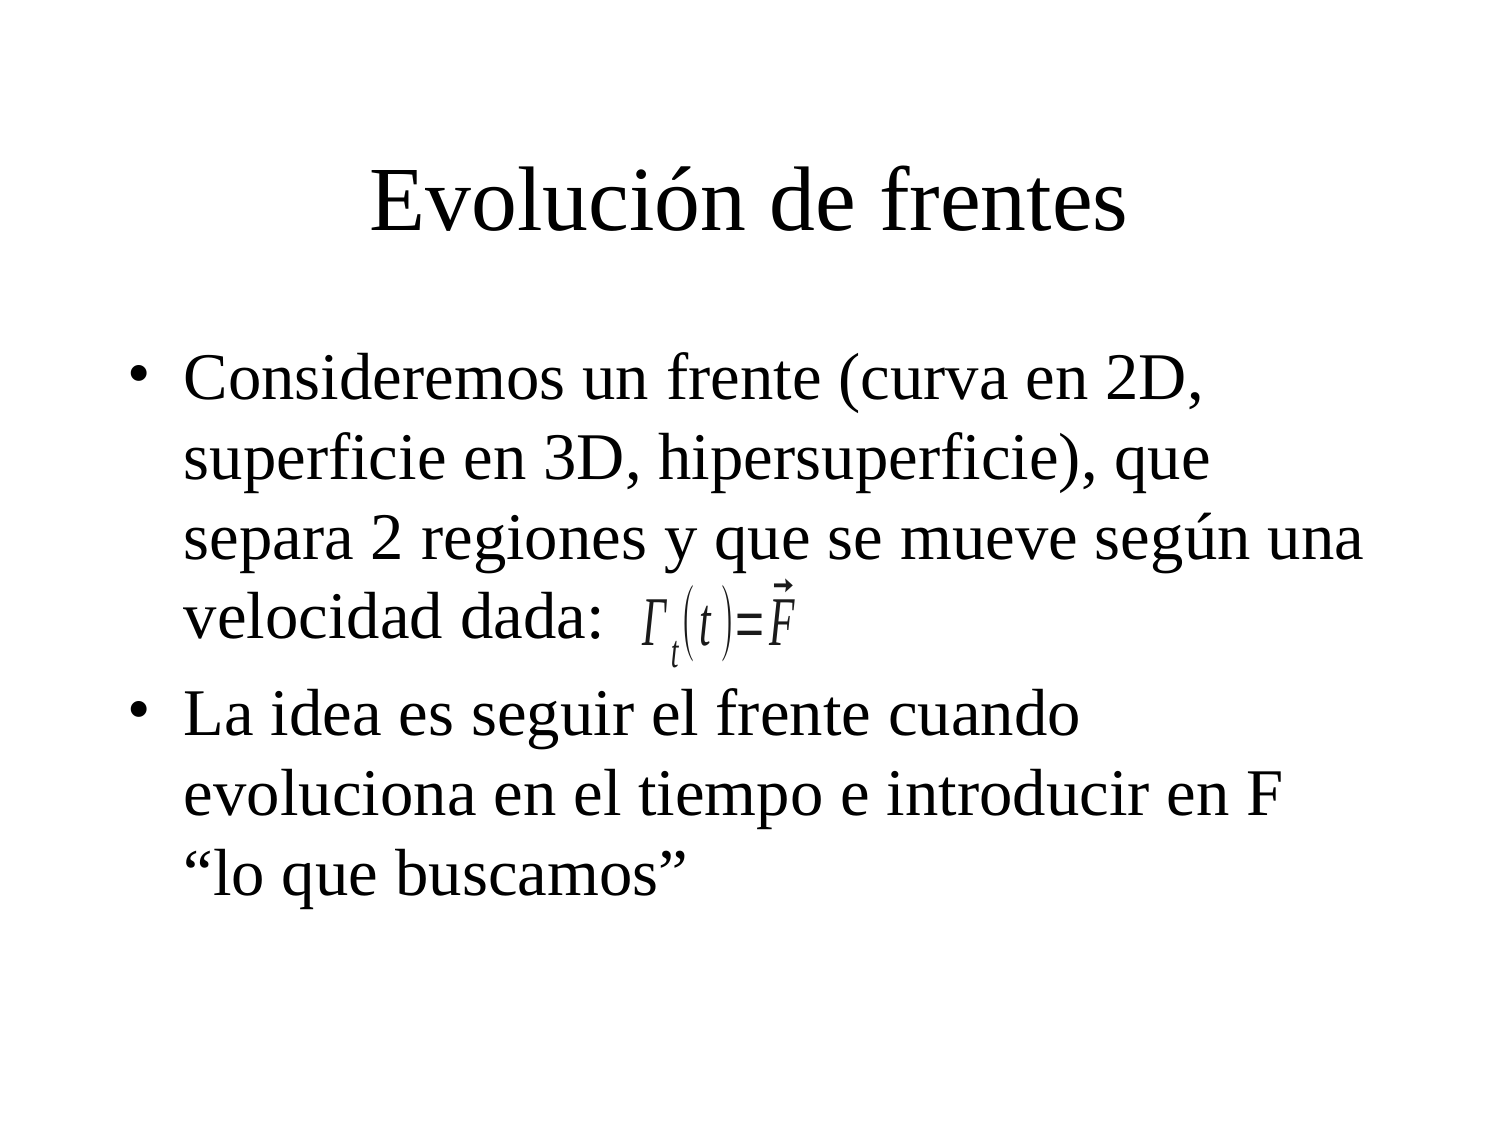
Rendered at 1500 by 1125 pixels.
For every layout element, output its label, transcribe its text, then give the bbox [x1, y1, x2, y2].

text_box Consideremos un frente (curva en 2D, superficie en 3D, hipersuperficie), que separa 2 regiones y que se mueve según una velocidad dada: La idea es seguir el frente cuando evoluciona en el tiempo e introducir en F “lo que buscamos” [112, 324, 1388, 1001]
chart [629, 575, 812, 676]
text_box Evolución de frentes [112, 99, 1388, 288]
